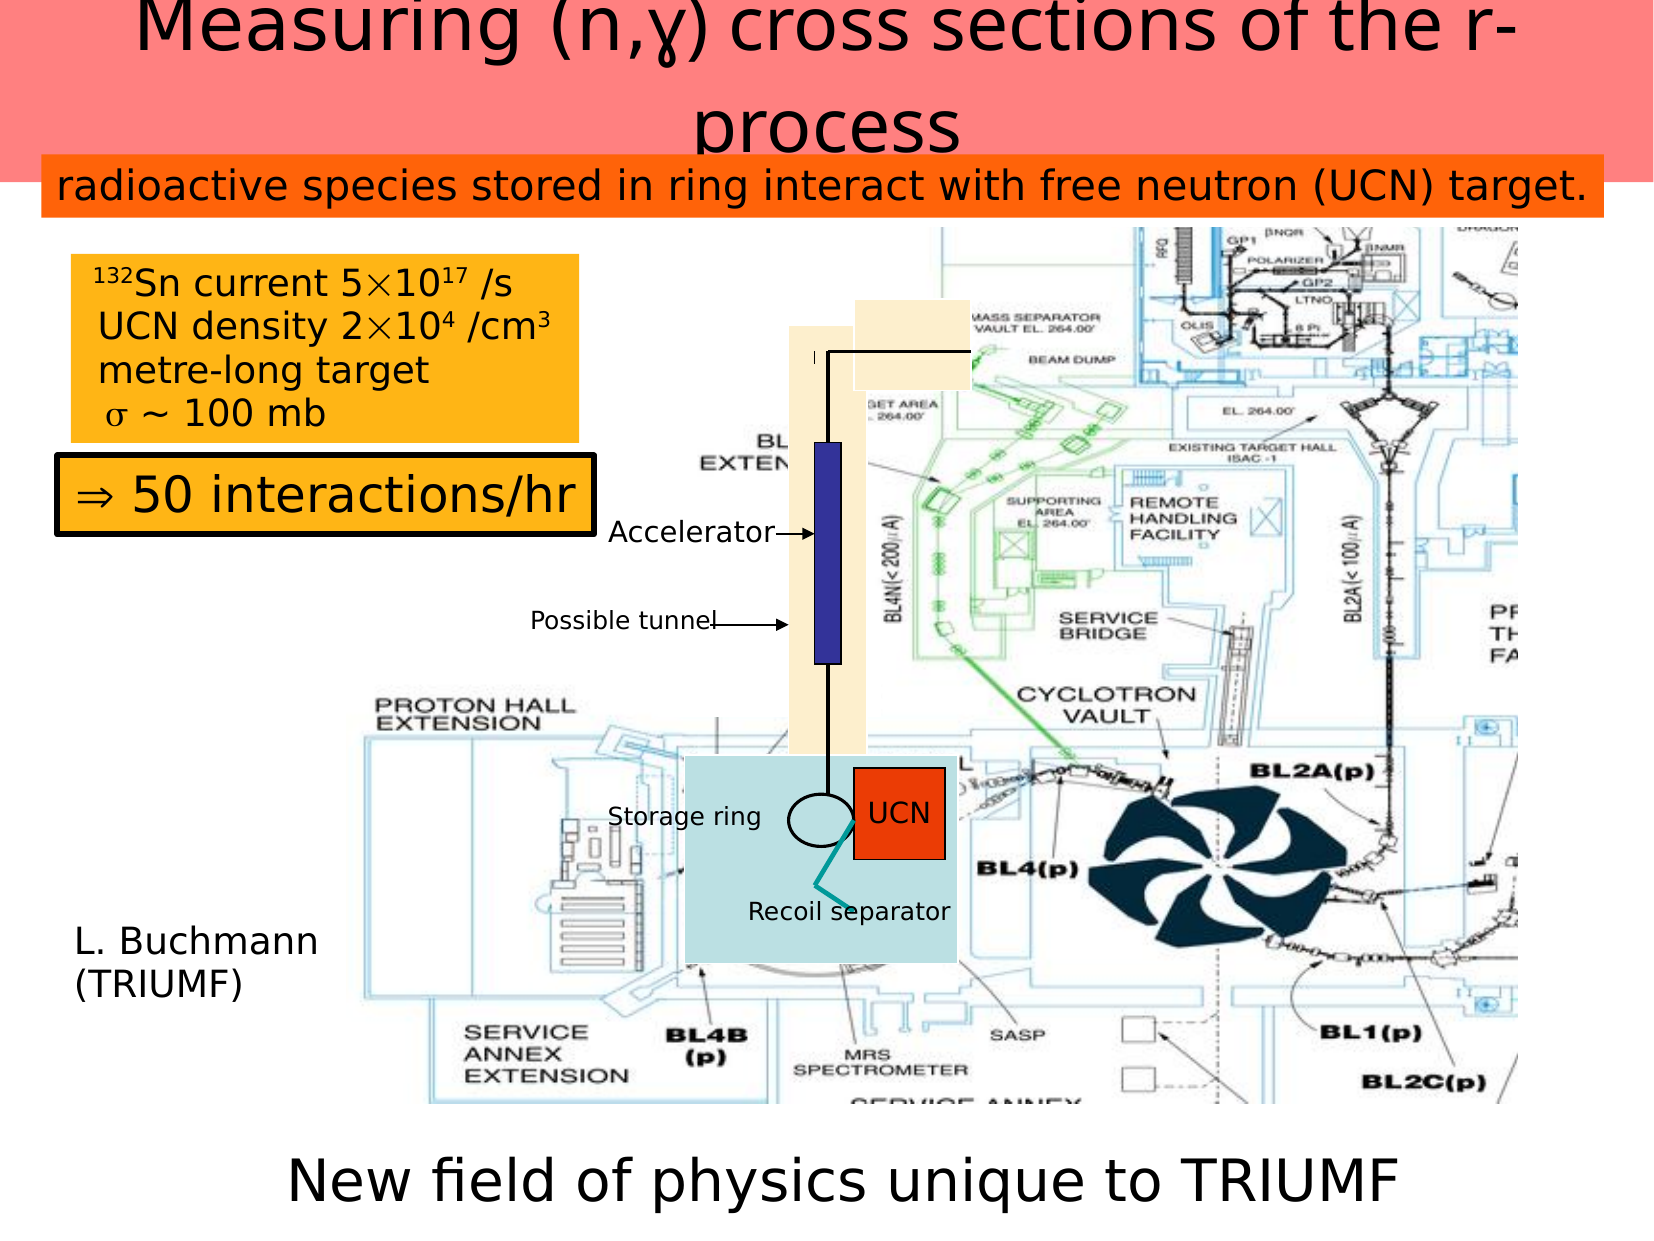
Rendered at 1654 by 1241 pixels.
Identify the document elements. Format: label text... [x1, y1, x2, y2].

text_box [318, 218, 674, 337]
text_box 132Sn current 5×1017 /s UCN density 2×104 /cm3 metre-long target  ~ 100 mb [70, 253, 580, 443]
text_box [658, 299, 972, 964]
text_box Recoil separator [733, 889, 966, 934]
text_box UCN [853, 768, 946, 860]
title Measuring (n,ɣ) cross sections of the r-process [0, 8, 1654, 136]
text_box Accelerator [593, 507, 815, 558]
text_box Storage ring [592, 794, 777, 839]
text_box radioactive species stored in ring interact with free neutron (UCN) target. [41, 154, 1604, 218]
text_box L. Buchmann (TRIUMF) [59, 912, 335, 1015]
text_box New field of physics unique to TRIUMF [271, 1139, 1417, 1223]
text_box Possible tunnel [515, 598, 814, 644]
picture [345, 226, 1519, 1104]
text_box ⇒ 50 interactions/hr [57, 455, 594, 535]
